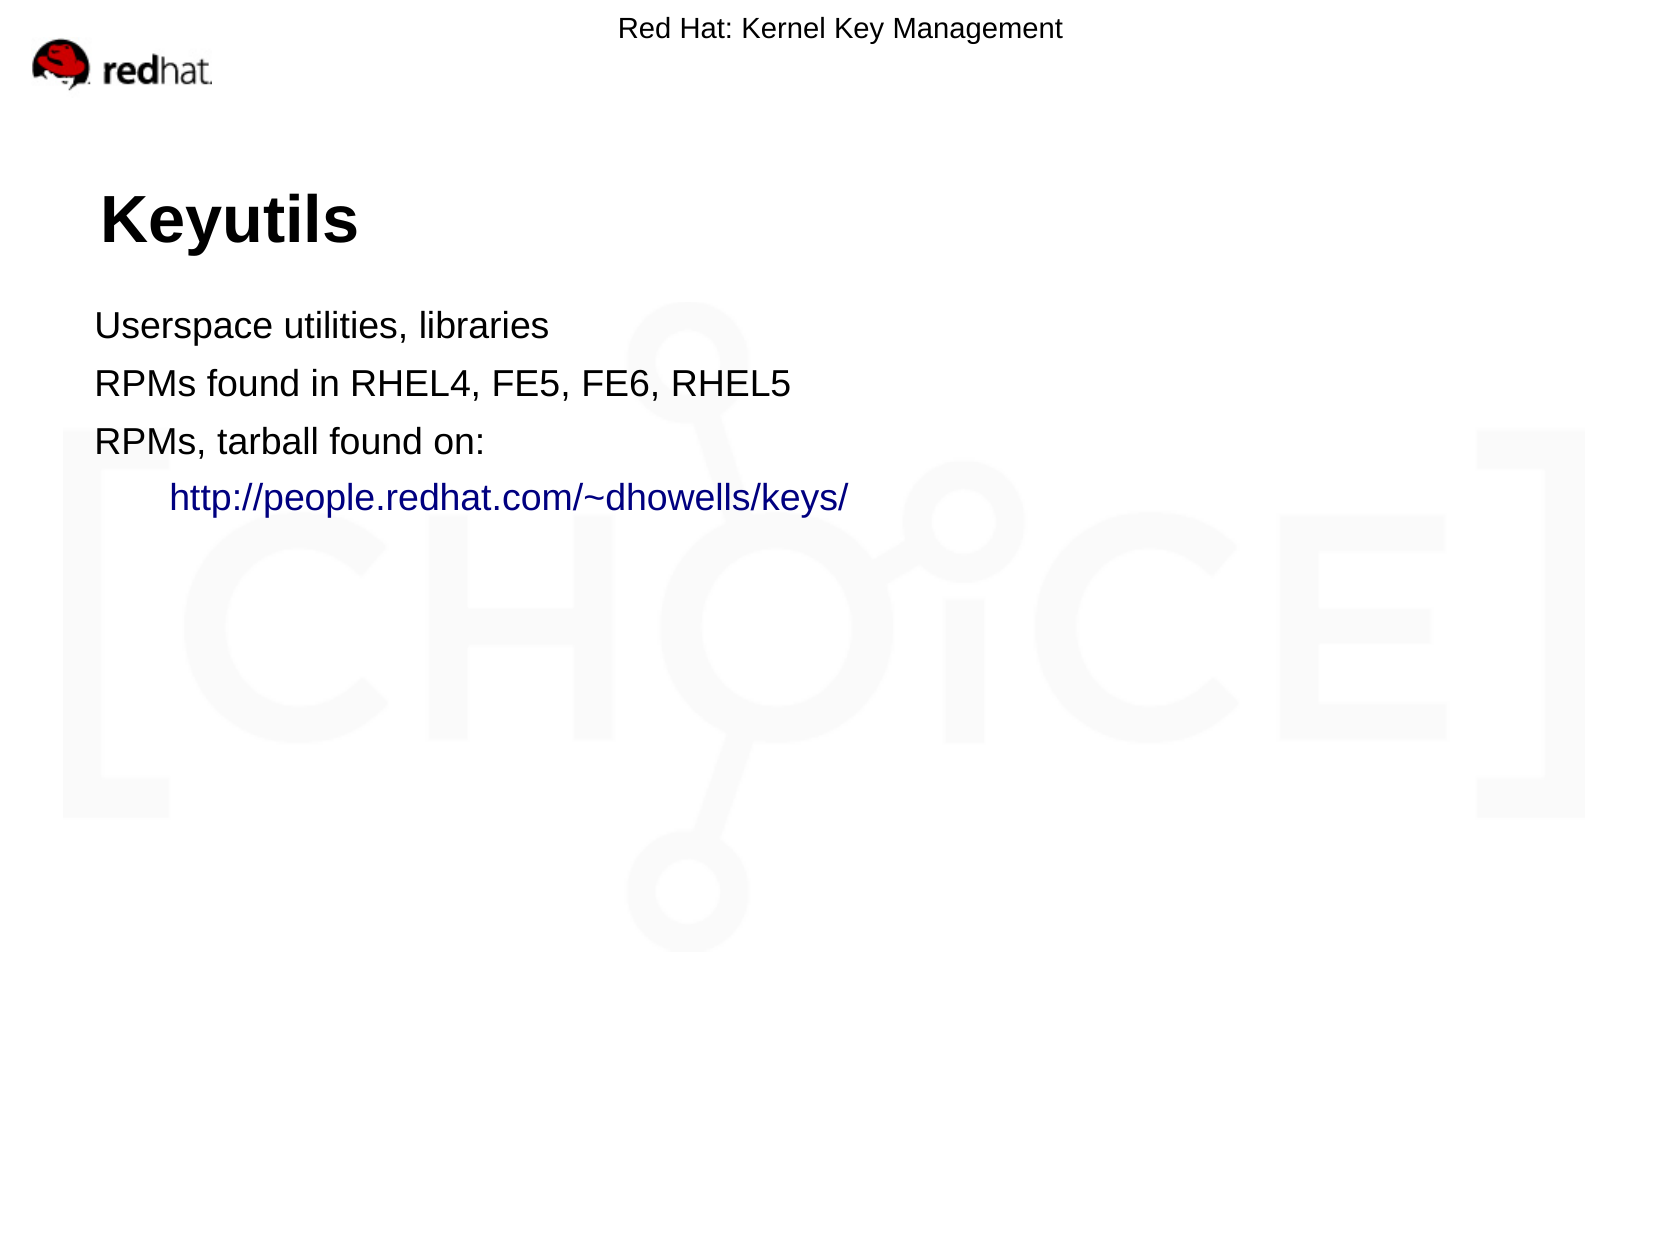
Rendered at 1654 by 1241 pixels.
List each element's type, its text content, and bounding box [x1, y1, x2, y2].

picture [31, 37, 212, 98]
title Keyutils [100, 164, 1506, 275]
picture [63, 302, 1585, 952]
list Userspace utilities, libraries RPMs found in RHEL4, FE5, FE6, RHEL5 RPMs, tarball found on: http://people.redhat.com/~dhowells/keys/ [94, 304, 1500, 1174]
